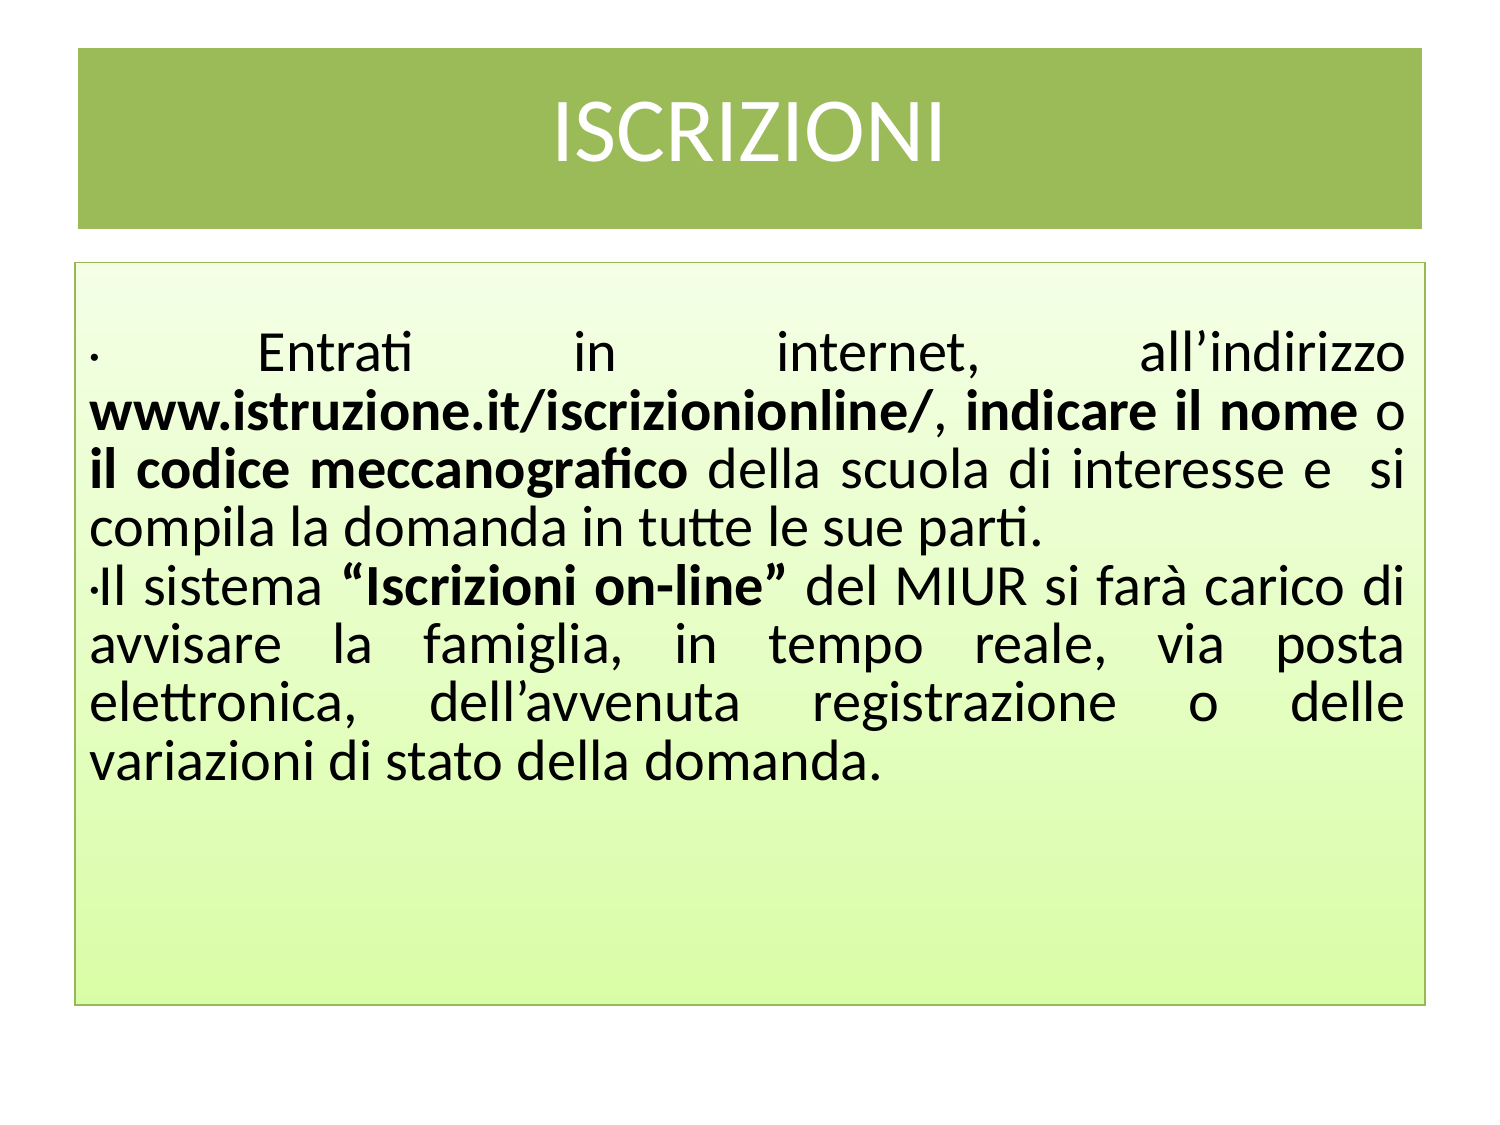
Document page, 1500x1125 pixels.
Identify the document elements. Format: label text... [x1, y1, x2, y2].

text_box Entrati in internet, all’indirizzo www.istruzione.it/iscrizionionline/, indicare il nome o il codice meccanografico della scuola di interesse e si compila la domanda in tutte le sue parti. Il sistema “Iscrizioni on-line” del MIUR si farà carico di avvisare la famiglia, in tempo reale, via posta elettronica, dell’avvenuta registrazione o delle variazioni di stato della domanda. [75, 262, 1425, 1005]
text_box ISCRIZIONI [75, 45, 1425, 233]
